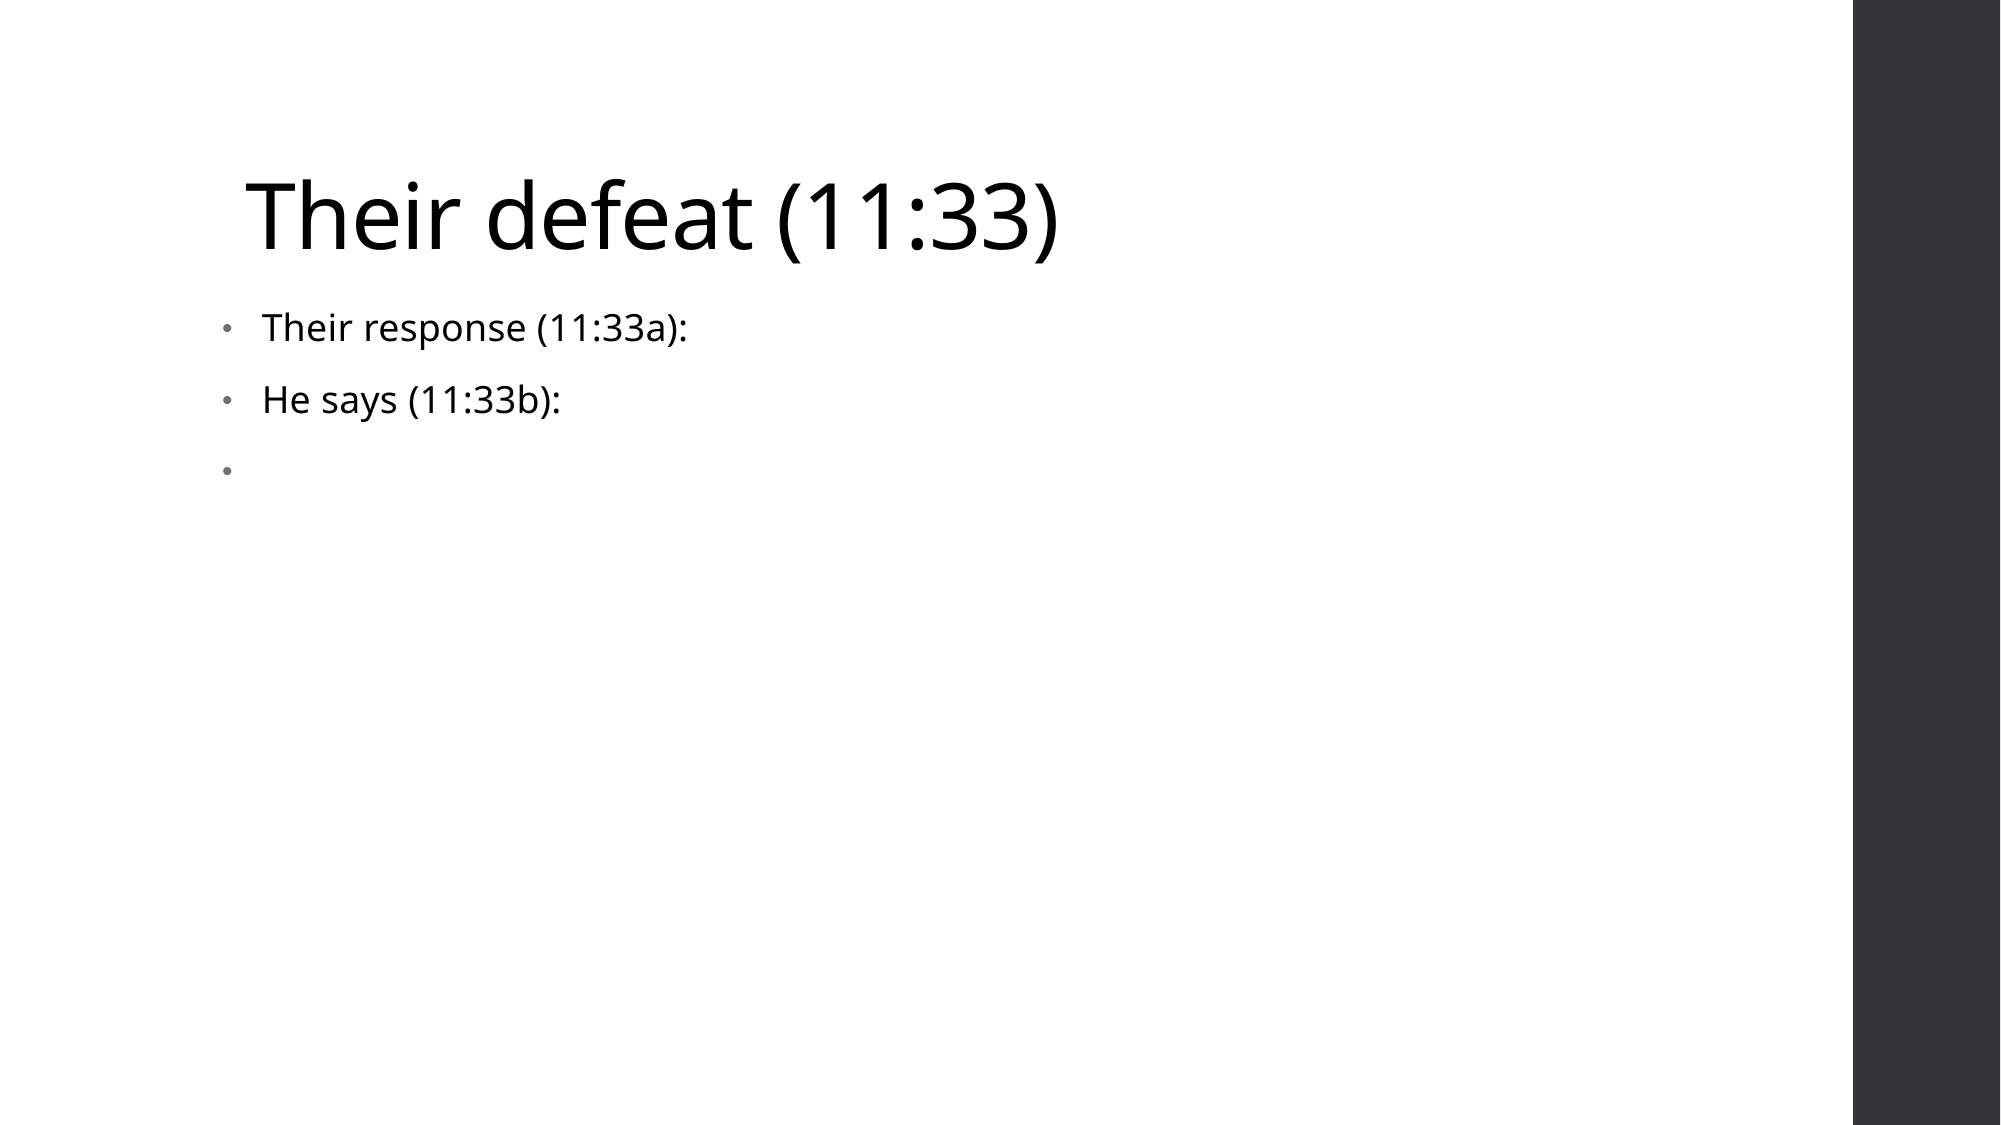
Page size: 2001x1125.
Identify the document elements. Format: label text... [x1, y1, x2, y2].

list Their response (11:33a): He says (11:33b): [206, 299, 1617, 1014]
title Their defeat (11:33) [206, 60, 1797, 278]
